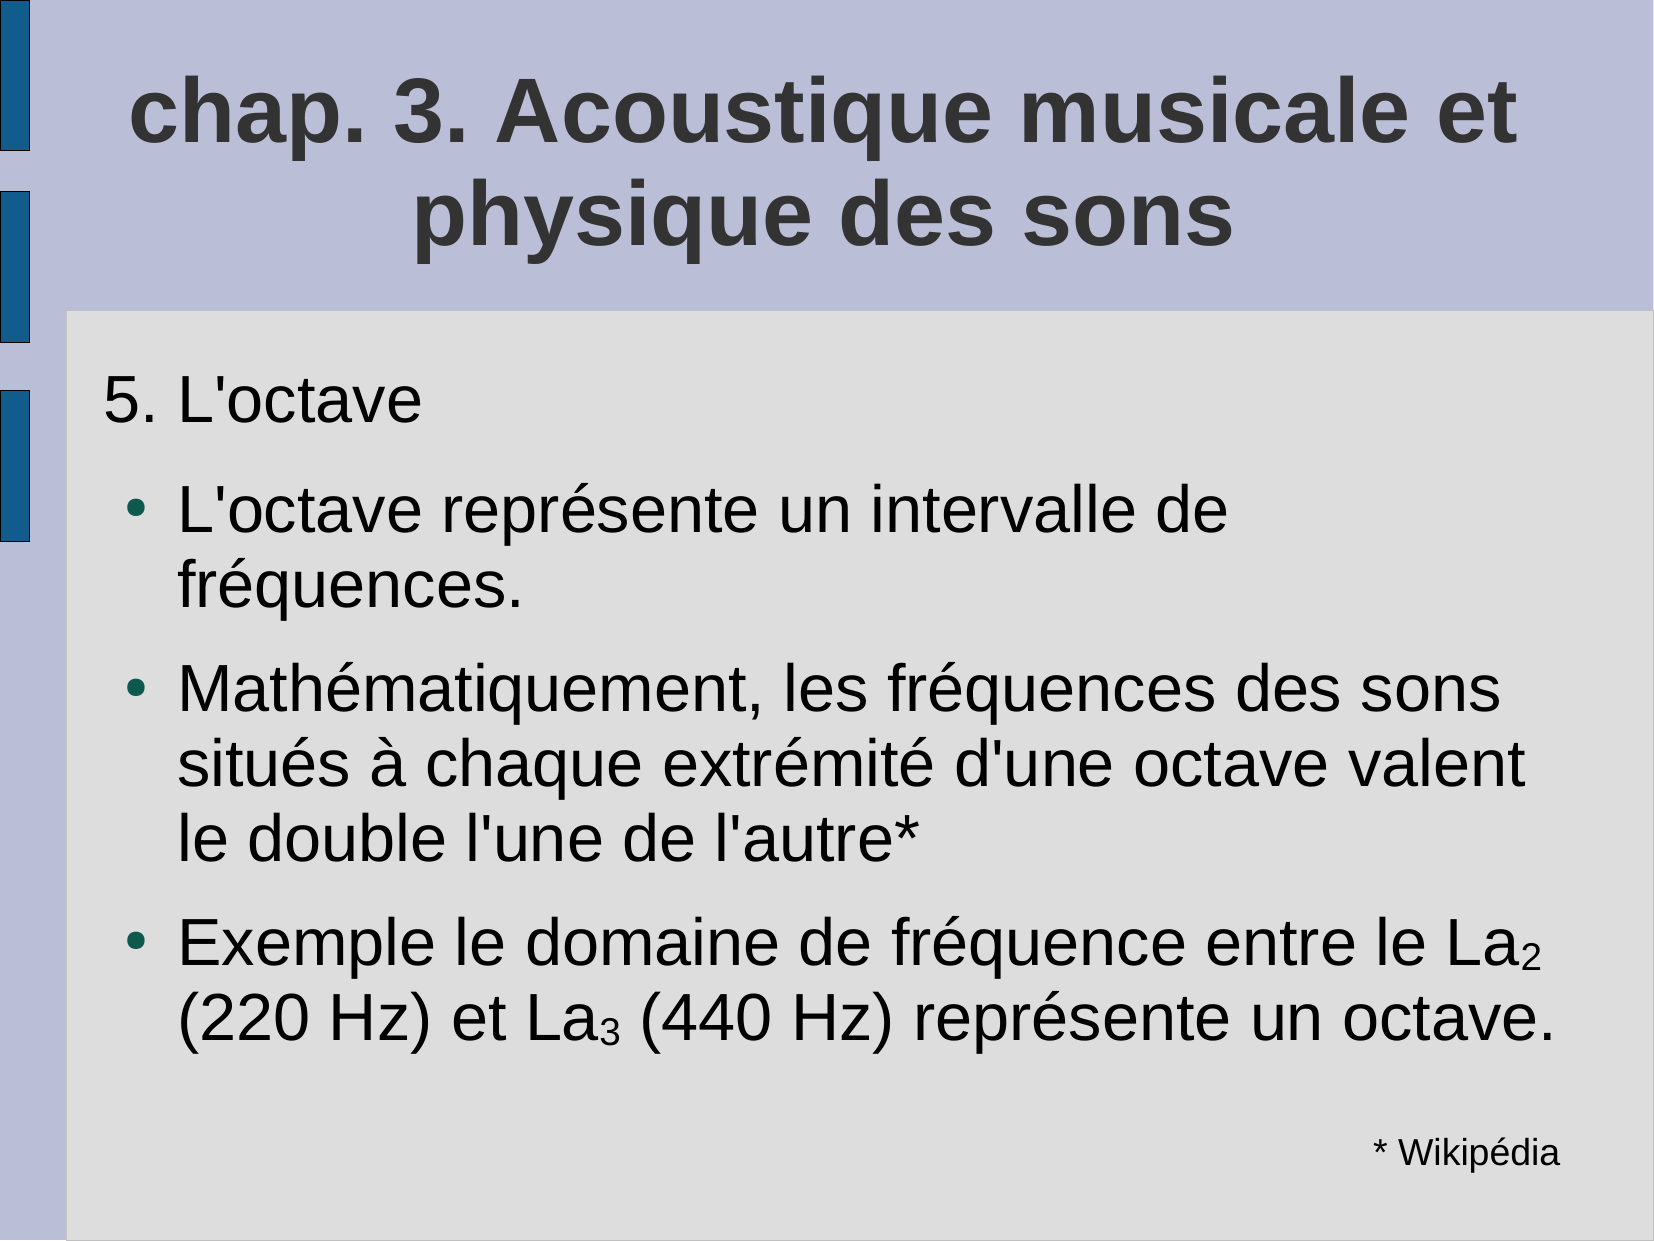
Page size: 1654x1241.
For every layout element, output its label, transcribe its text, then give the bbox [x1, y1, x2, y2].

text_box * Wikipédia [1358, 1124, 1576, 1182]
title chap. 3. Acoustique musicale et physique des sons [118, 58, 1531, 266]
list L'octave représente un intervalle de fréquences. Mathématiquement, les fréquences des sons situés à chaque extrémité d'une octave valent le double l'une de l'autre* Exemple le domaine de fréquence entre le La2 (220 Hz) et La3 (440 Hz) représente un octave. [106, 472, 1595, 1098]
text_box 5. L'octave [88, 354, 1565, 444]
